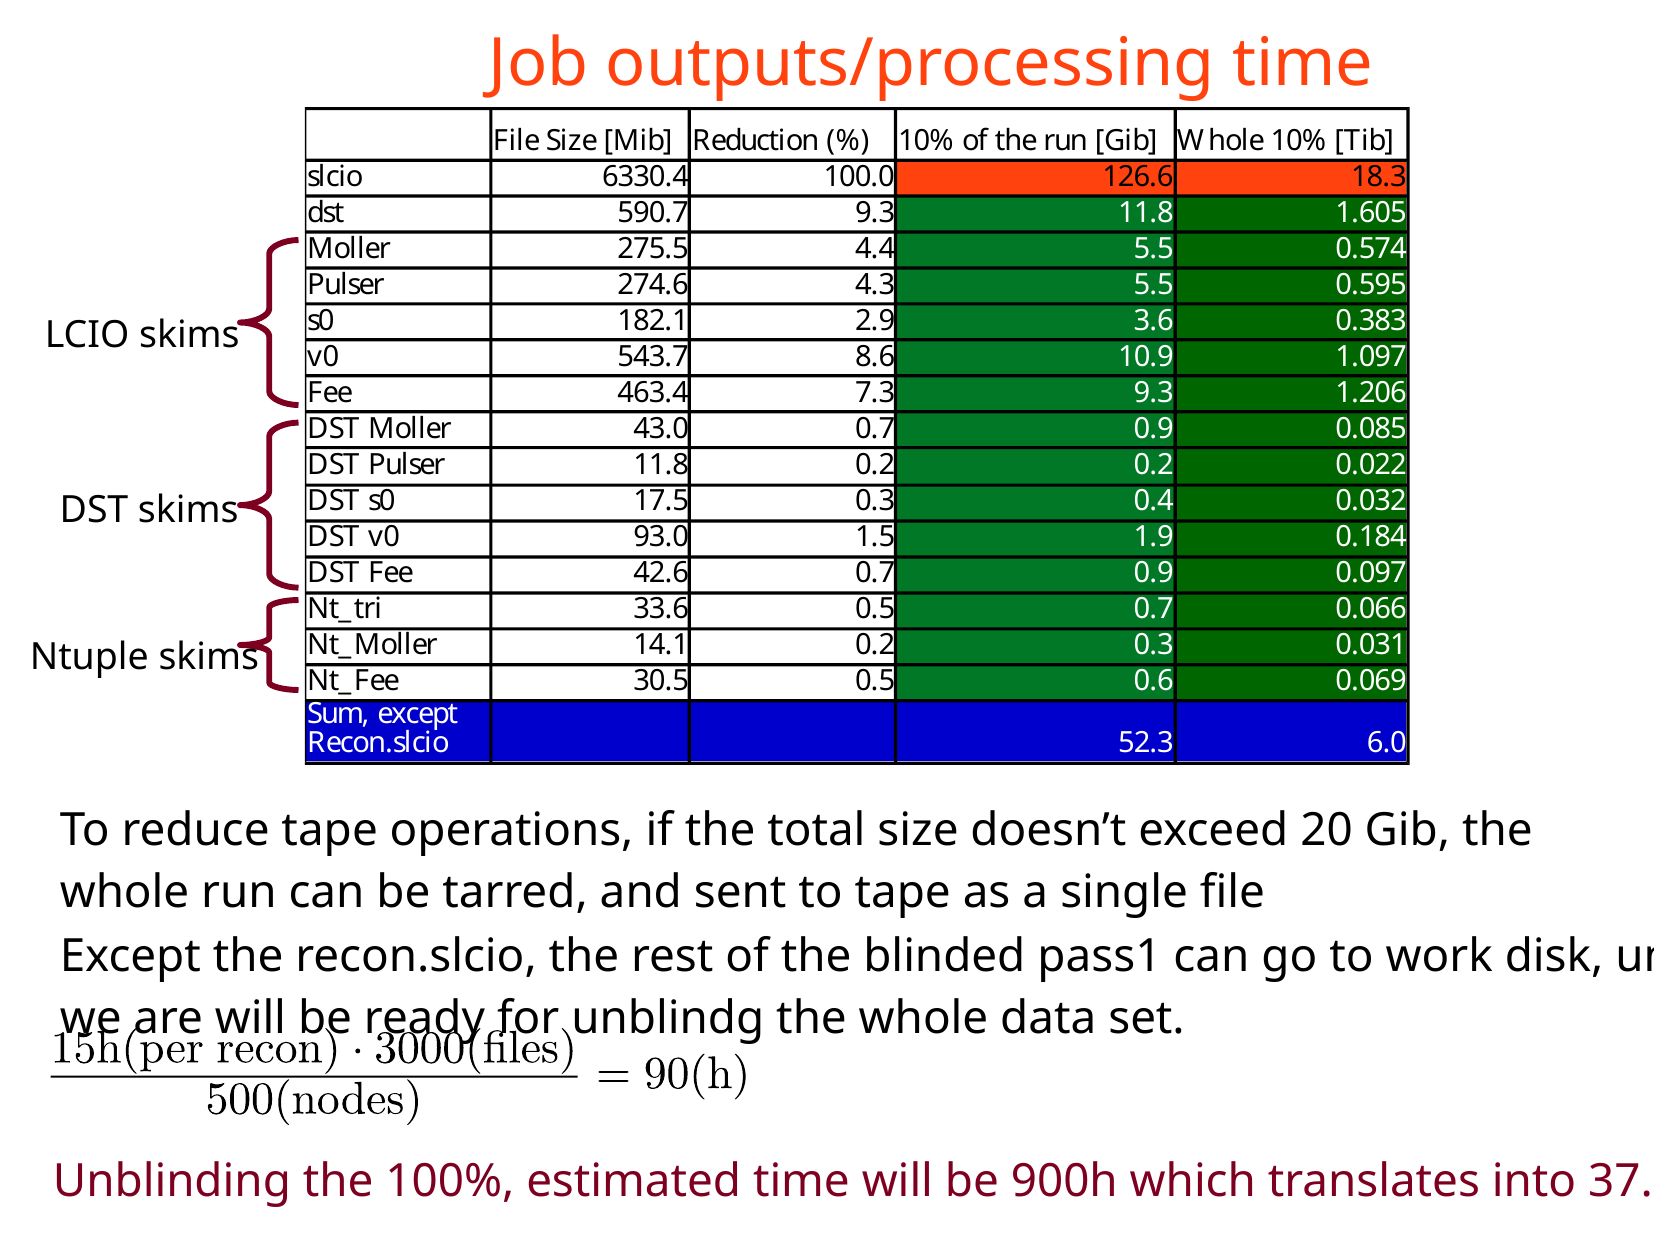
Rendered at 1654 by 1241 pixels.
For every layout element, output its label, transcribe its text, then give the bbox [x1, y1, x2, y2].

text_box Job outputs/processing time [474, 7, 1276, 91]
text_box Ntuple skims [15, 621, 250, 676]
text_box Unblinding the 100%, estimated time will be 900h which translates into 37.5 days [38, 1140, 1636, 1202]
text_box DST skims [44, 475, 241, 529]
text_box To reduce tape operations, if the total size doesn’t exceed 20 Gib, the whole run can be tarred, and sent to tape as a single file [45, 789, 1591, 901]
text_box LCIO skims [30, 300, 244, 354]
picture [304, 107, 1411, 766]
text_box Except the recon.slcio, the rest of the blinded pass1 can go to work disk, until we are will be ready for unblindg the whole data set. [45, 915, 1554, 1023]
text_box [50, 1028, 751, 1126]
